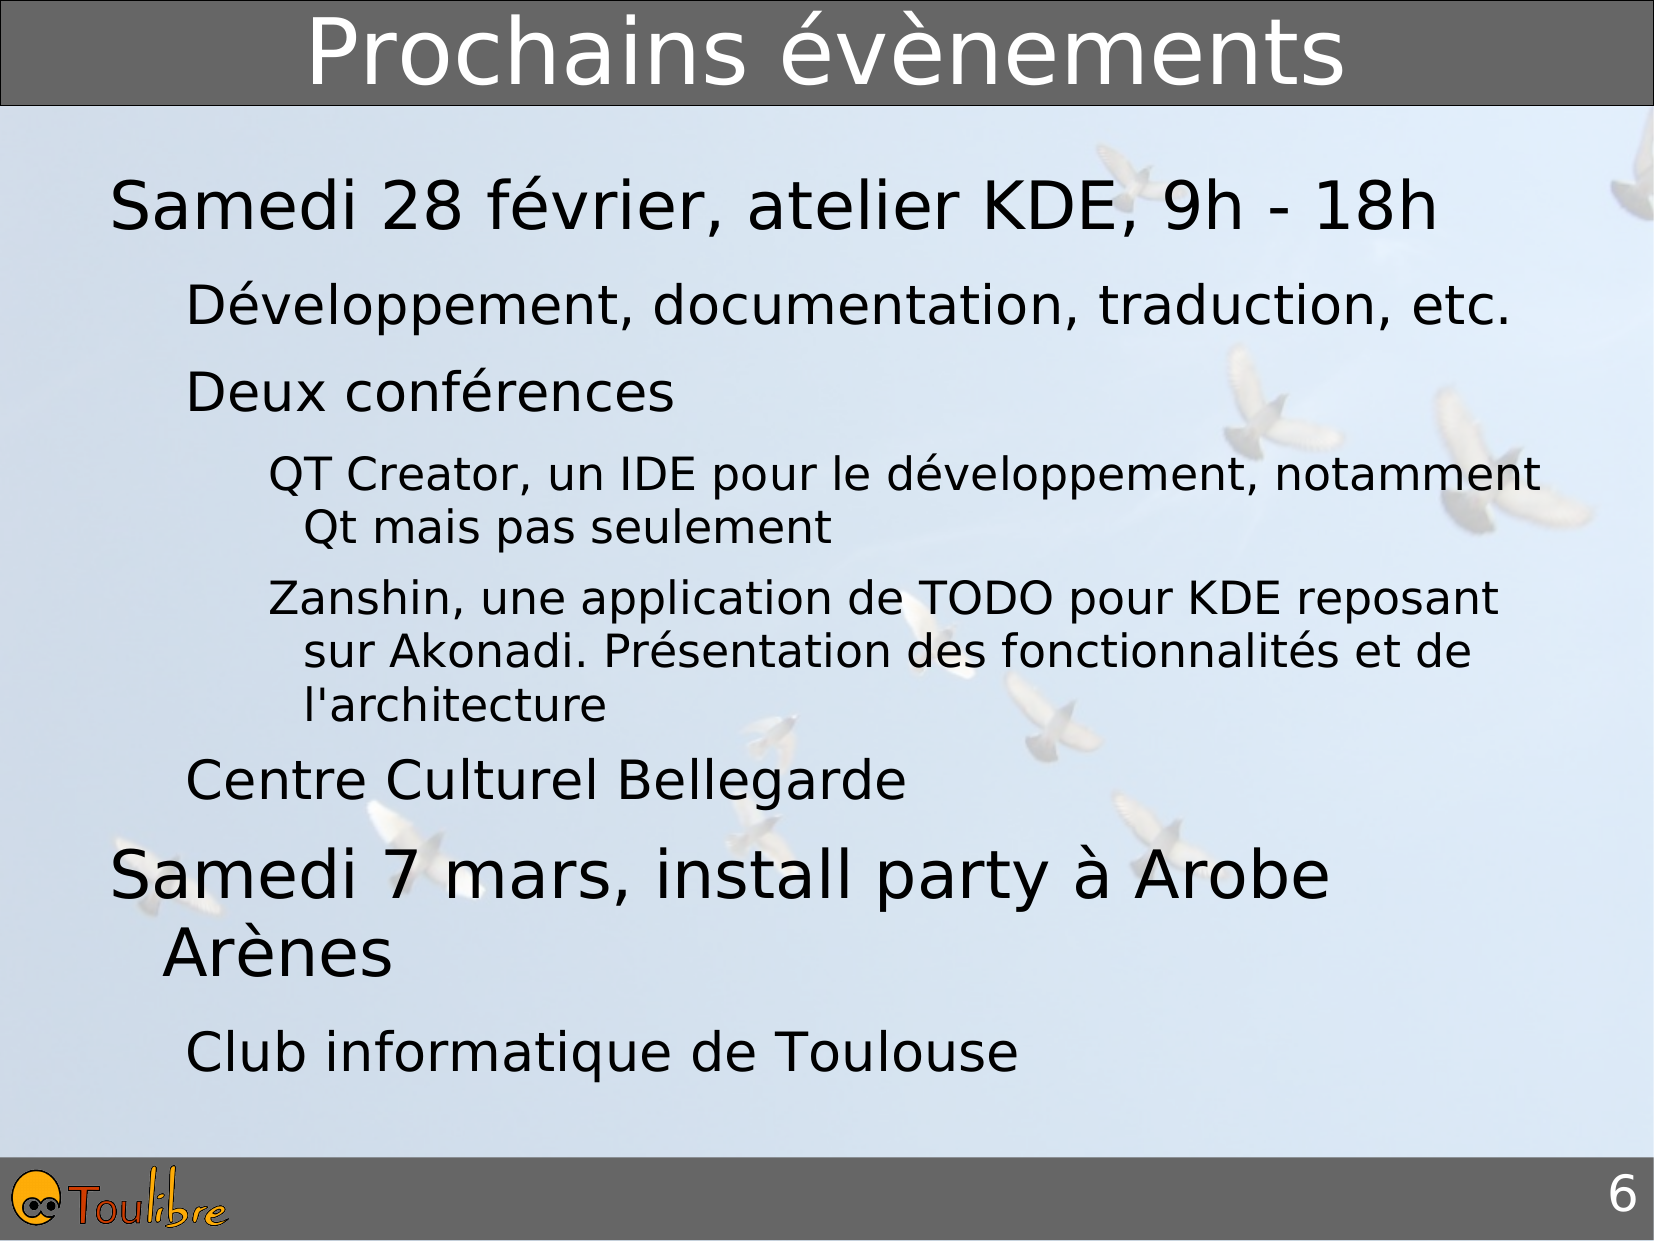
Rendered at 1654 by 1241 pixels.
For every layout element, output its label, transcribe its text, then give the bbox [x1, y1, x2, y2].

title Prochains évènements [0, 0, 1654, 107]
list Samedi 28 février, atelier KDE, 9h - 18h Développement, documentation, traduction, etc. Deux conférences QT Creator, un IDE pour le développement, notamment Qt mais pas seulement Zanshin, une application de TODO pour KDE reposant sur Akonadi. Présentation des fonctionnalités et de l'architecture Centre Culturel Bellegarde Samedi 7 mars, install party à Arobe Arènes Club informatique de Toulouse [91, 167, 1580, 1115]
picture [11, 1165, 229, 1228]
